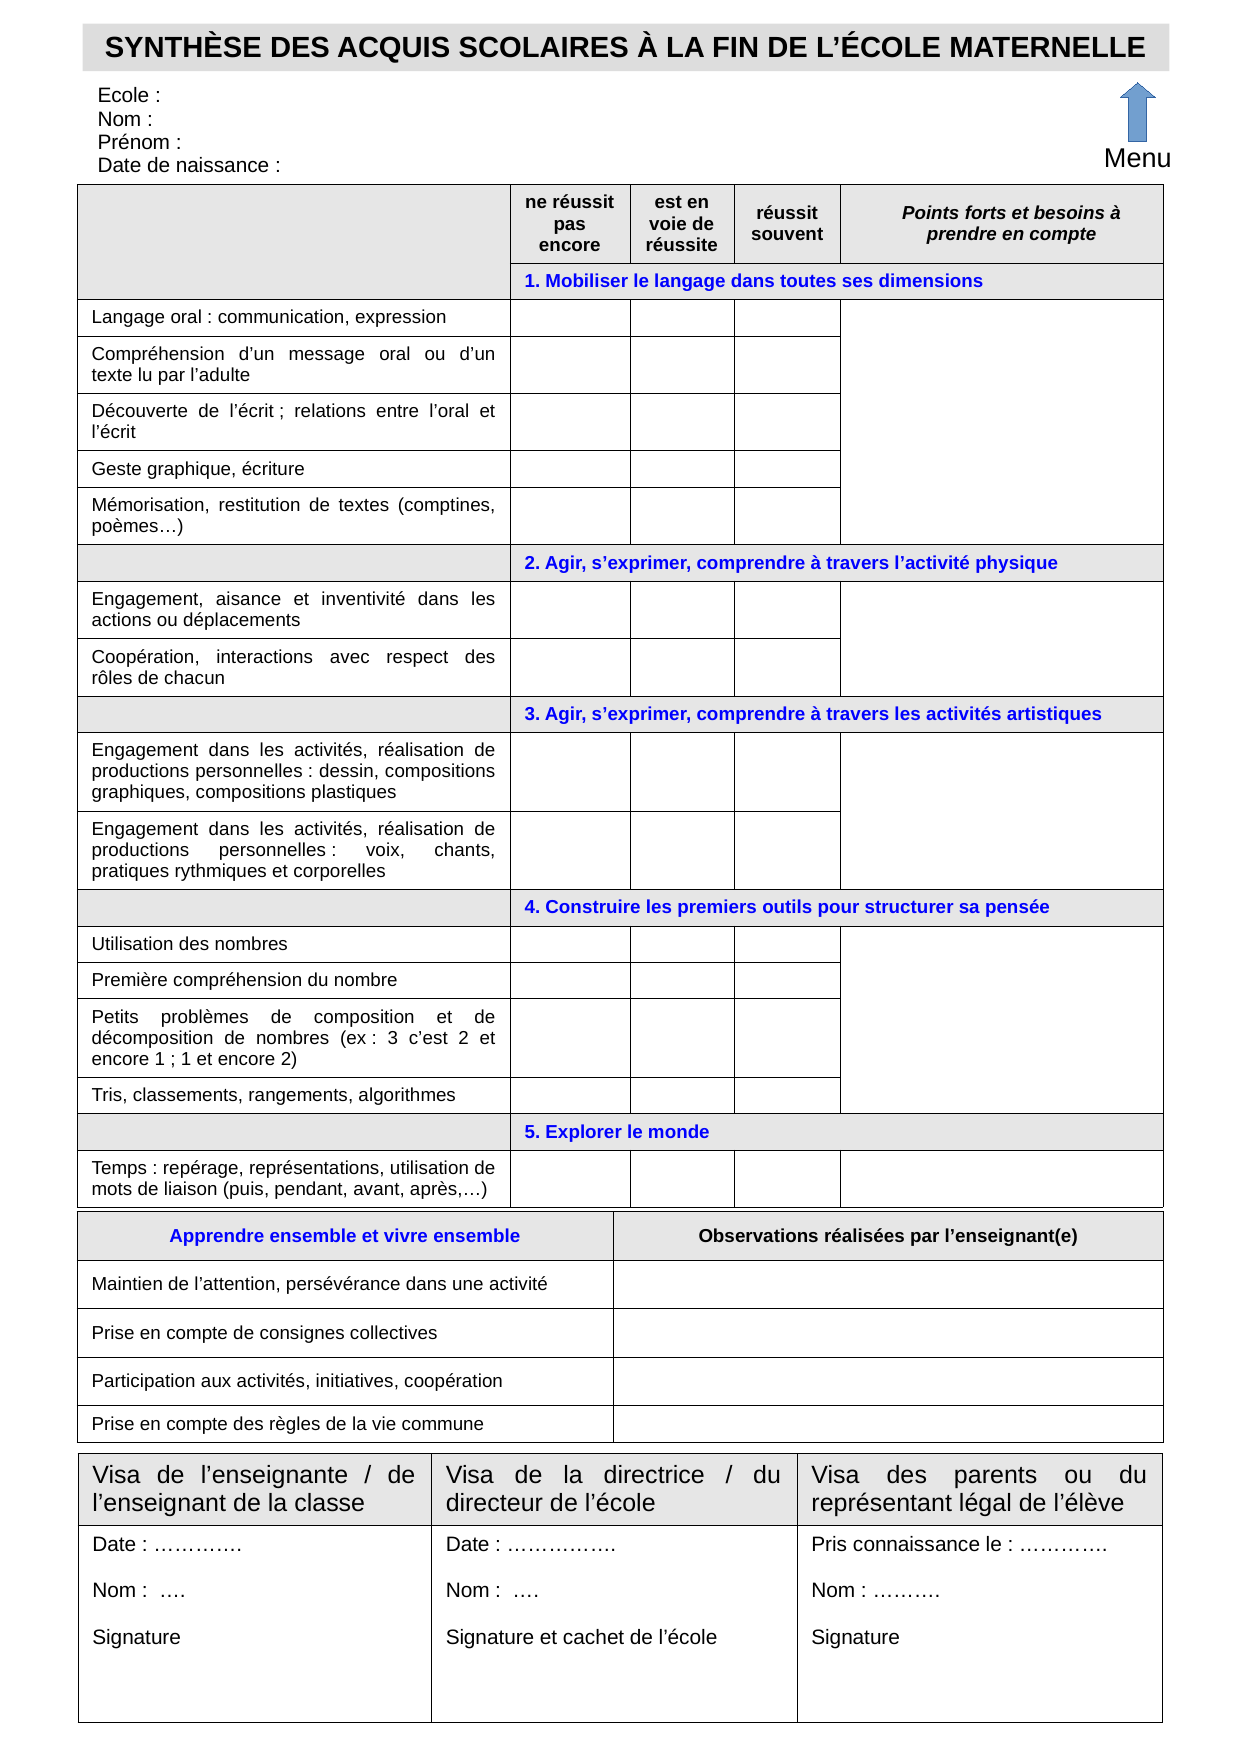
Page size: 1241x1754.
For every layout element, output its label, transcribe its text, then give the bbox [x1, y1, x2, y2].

table_cell [511, 337, 630, 393]
table_cell [631, 999, 734, 1077]
table_cell [735, 639, 840, 696]
table_cell [511, 488, 630, 544]
table_cell [511, 451, 630, 487]
table_cell Engagement dans les activités, réalisation de productions personnelles : voix, chants, pratiques rythmiques et corporelles [78, 812, 510, 889]
table_header Visa de l’enseignante / de l’enseignant de la classe [79, 1454, 431, 1525]
table_cell Temps : repérage, représentations, utilisation de mots de liaison (puis, pendant, avant, après,…) [78, 1151, 510, 1207]
table_cell Tris, classements, rangements, algorithmes [78, 1078, 510, 1113]
table_cell [735, 451, 840, 487]
table_cell Compréhension d’un message oral ou d’un texte lu par l’adulte [78, 337, 510, 393]
table_cell Première compréhension du nombre [78, 963, 510, 998]
table_cell [511, 733, 630, 811]
table_cell [511, 963, 630, 998]
table_cell [841, 582, 1163, 696]
table_cell [78, 890, 510, 926]
table_cell [511, 927, 630, 962]
table_cell Mémorisation, restitution de textes (comptines, poèmes…) [78, 488, 510, 544]
table_cell [511, 1078, 630, 1113]
table_cell Prise en compte de consignes collectives [78, 1309, 613, 1357]
table_cell Geste graphique, écriture [78, 451, 510, 487]
table_cell 4. Construire les premiers outils pour structurer sa pensée [511, 890, 1163, 926]
table_header Apprendre ensemble et vivre ensemble [78, 1212, 613, 1260]
table_cell [735, 488, 840, 544]
table_cell [511, 812, 630, 889]
table_cell [511, 1151, 630, 1207]
table_cell [735, 927, 840, 962]
table_cell [614, 1406, 1163, 1442]
table_header [78, 185, 510, 299]
table_cell [735, 999, 840, 1077]
table_cell [511, 300, 630, 336]
table_cell [78, 1114, 510, 1150]
table_cell [735, 963, 840, 998]
table_cell [735, 1151, 840, 1207]
text_box SYNTHÈSE DES ACQUIS SCOLAIRES À LA FIN DE L’ÉCOLE MATERNELLE [82, 23, 1170, 72]
table_cell Utilisation des nombres [78, 927, 510, 962]
table_cell [631, 337, 734, 393]
table_cell Pris connaissance le : …………. Nom : ………. Signature [798, 1526, 1162, 1722]
text_box Menu [1120, 82, 1156, 142]
table_cell Coopération, interactions avec respect des rôles de chacun [78, 639, 510, 696]
table_cell Prise en compte des règles de la vie commune [78, 1406, 613, 1442]
table_header est en voie de réussite [631, 185, 734, 263]
table_header Visa des parents ou du représentant légal de l’élève [798, 1454, 1162, 1525]
table_cell [631, 300, 734, 336]
table_cell [631, 927, 734, 962]
table_cell Maintien de l’attention, persévérance dans une activité [78, 1261, 613, 1308]
table_cell [511, 999, 630, 1077]
table_cell [631, 812, 734, 889]
table_cell Engagement dans les activités, réalisation de productions personnelles : dessin, compositions graphiques, compositions plastiques [78, 733, 510, 811]
table_cell 2. Agir, s’exprimer, comprendre à travers l’activité physique [511, 545, 1163, 581]
table_header réussit souvent [735, 185, 840, 263]
table_cell [631, 963, 734, 998]
table_cell [631, 488, 734, 544]
text_box Ecole : Nom : Prénom : Date de naissance : [82, 76, 1086, 184]
table_cell Petits problèmes de composition et de décomposition de nombres (ex : 3 c’est 2 et encore 1 ; 1 et encore 2) [78, 999, 510, 1077]
table_header ne réussit pas encore [511, 185, 630, 263]
table_cell [614, 1358, 1163, 1405]
table_cell [631, 639, 734, 696]
table_cell [735, 812, 840, 889]
table_header Points forts et besoins à prendre en compte [841, 185, 1163, 263]
table_cell [735, 394, 840, 450]
table_cell Langage oral : communication, expression [78, 300, 510, 336]
table_cell [631, 733, 734, 811]
table_cell [735, 300, 840, 336]
table_cell 3. Agir, s’exprimer, comprendre à travers les activités artistiques [511, 697, 1163, 732]
table_cell [735, 733, 840, 811]
table_cell [614, 1261, 1163, 1308]
table_cell [631, 582, 734, 638]
table_cell [735, 337, 840, 393]
table_cell [841, 300, 1163, 544]
table_cell [631, 1078, 734, 1113]
table_cell [841, 1151, 1163, 1207]
table_header Visa de la directrice / du directeur de l’école [432, 1454, 797, 1525]
table_cell [511, 394, 630, 450]
table_header Observations réalisées par l’enseignant(e) [614, 1212, 1163, 1260]
table_cell [841, 927, 1163, 1113]
table_cell [78, 545, 510, 581]
table_cell [511, 582, 630, 638]
table_cell Engagement, aisance et inventivité dans les actions ou déplacements [78, 582, 510, 638]
table_cell 5. Explorer le monde [511, 1114, 1163, 1150]
table_cell [511, 639, 630, 696]
table_cell [735, 1078, 840, 1113]
table_cell Découverte de l’écrit ; relations entre l’oral et l’écrit [78, 394, 510, 450]
table_cell [631, 394, 734, 450]
table_cell Date : …………. Nom : …. Signature [79, 1526, 431, 1722]
table_cell [78, 697, 510, 732]
table_cell 1. Mobiliser le langage dans toutes ses dimensions [511, 264, 1163, 299]
table_cell [841, 733, 1163, 889]
table_cell Date : ……………. Nom : …. Signature et cachet de l’école [432, 1526, 797, 1722]
table_cell Participation aux activités, initiatives, coopération [78, 1358, 613, 1405]
table_cell [614, 1309, 1163, 1357]
table_cell [631, 1151, 734, 1207]
table_cell [631, 451, 734, 487]
table_cell [735, 582, 840, 638]
